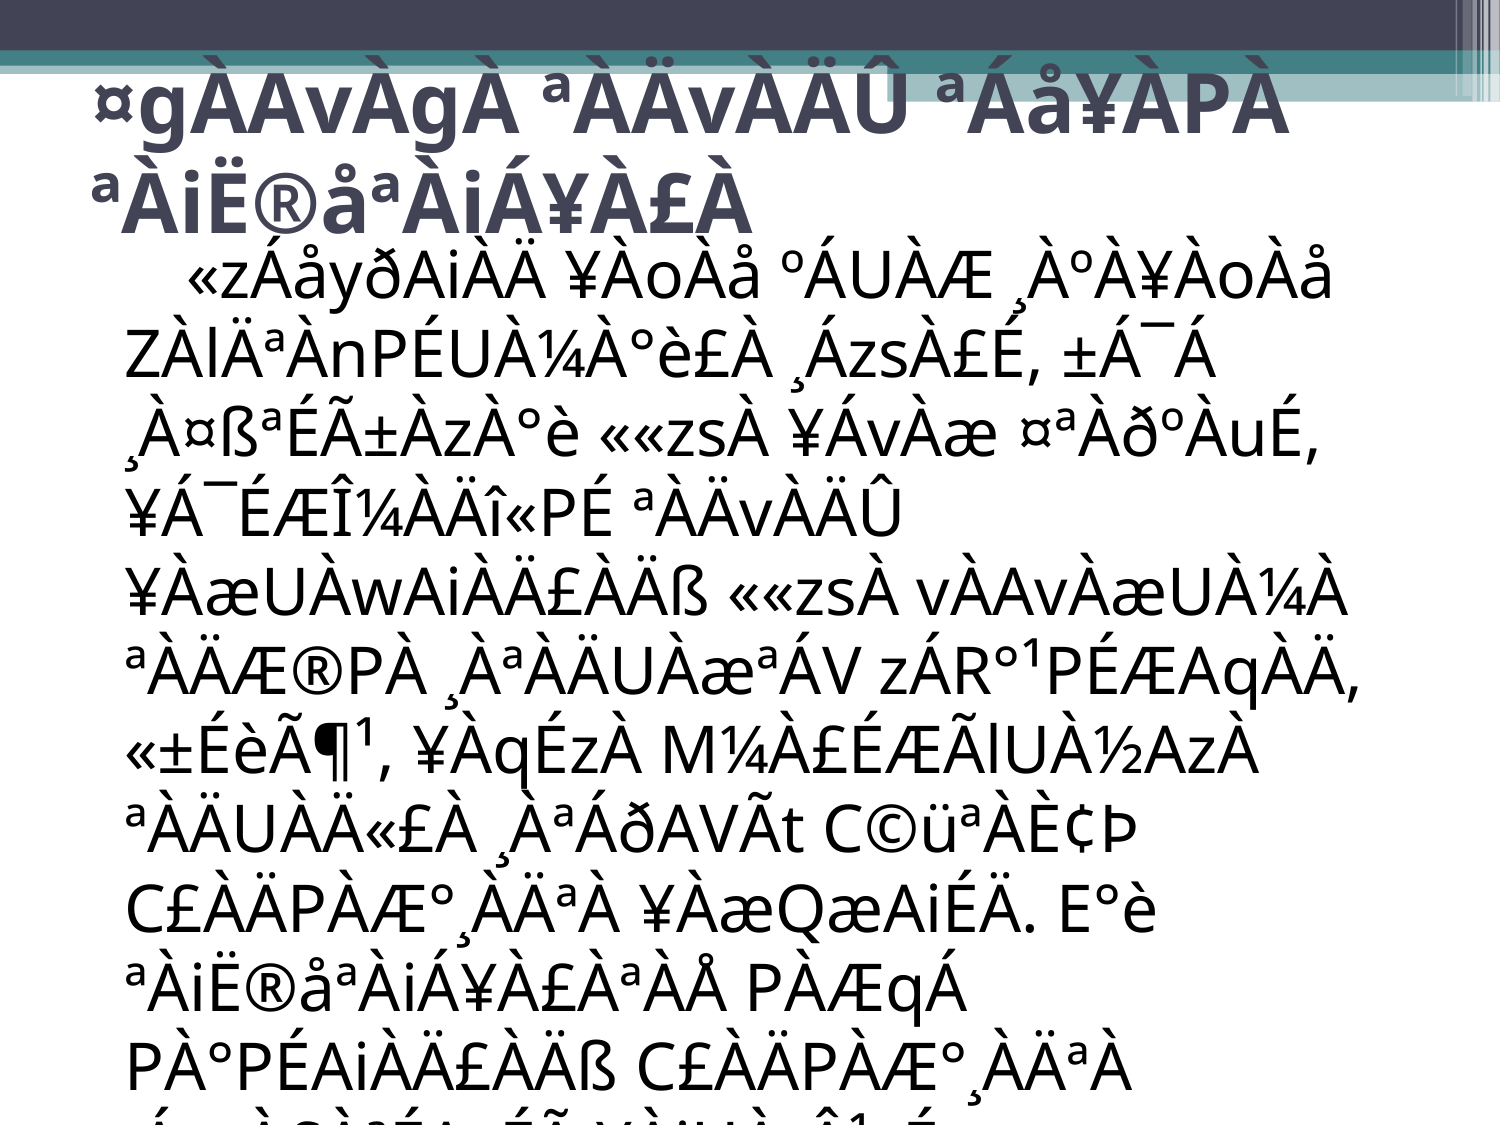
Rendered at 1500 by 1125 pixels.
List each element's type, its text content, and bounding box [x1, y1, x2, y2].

list «zÁåyðAiÀÄ ¥ÀoÀå ºÁUÀÆ ¸ÀºÀ¥ÀoÀå ZÀlÄªÀnPÉUÀ¼À°è£À ¸ÁzsÀ£É, ±Á¯Á ¸À¤ßªÉÃ±ÀzÀ°è ««zsÀ ¥ÁvÀæ ¤ªÀðºÀuÉ, ¥Á¯ÉÆÎ¼ÀÄî«PÉ ªÀÄvÀÄÛ ¥ÀæUÀwAiÀÄ£ÀÄß ««zsÀ vÀAvÀæUÀ¼À ªÀÄÆ®PÀ ¸ÀªÀÄUÀæªÁV zÁR°¹PÉÆAqÀÄ, «±ÉèÃ¶¹, ¥ÀqÉzÀ M¼À£ÉÆÃlUÀ½AzÀ ªÀÄUÀÄ«£À ¸ÀªÁðAVÃt C©üªÀÈ¢Þ C£ÀÄPÀÆ°¸ÀÄªÀ ¥ÀæQæAiÉÄ. E°è ªÀiË®åªÀiÁ¥À£ÀªÀÅ PÀÆqÁ PÀ°PÉAiÀÄ£ÀÄß C£ÀÄPÀÆ°¸ÀÄªÀ ¸ÁzsÀ£ÀªÉAzÉÃ ¥ÀjUÀtÂ¹zÉ. [49, 224, 1438, 1000]
title ¤gÀAvÀgÀ ªÀÄvÀÄÛ ªÁå¥ÀPÀ ªÀiË®åªÀiÁ¥À£À [75, 75, 1426, 224]
